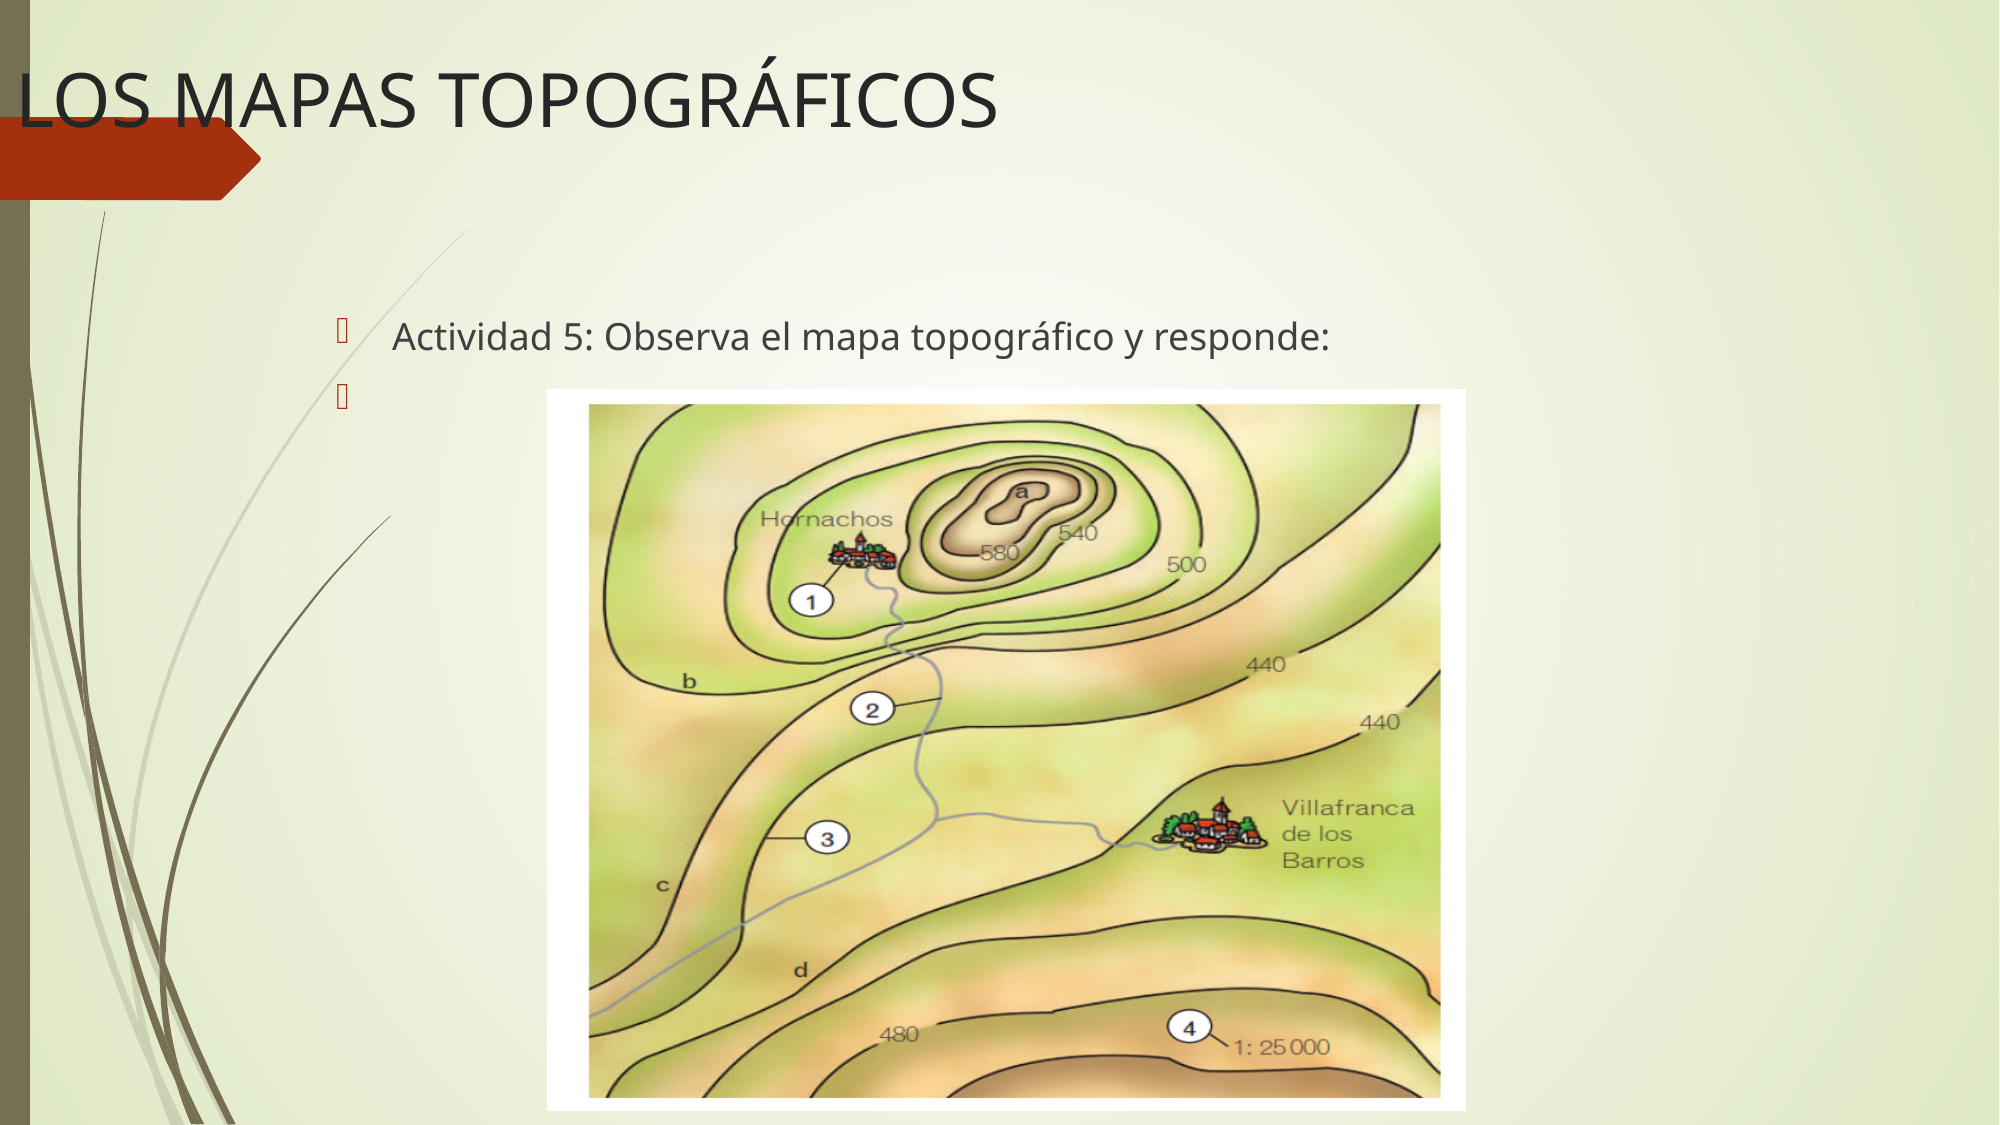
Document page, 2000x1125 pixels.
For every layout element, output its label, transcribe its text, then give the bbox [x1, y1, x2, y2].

picture [547, 389, 1466, 1111]
list Actividad 5: Observa el mapa topográfico y responde: [335, 312, 2000, 1064]
title LOS MAPAS TOPOGRÁFICOS [0, 45, 1501, 213]
